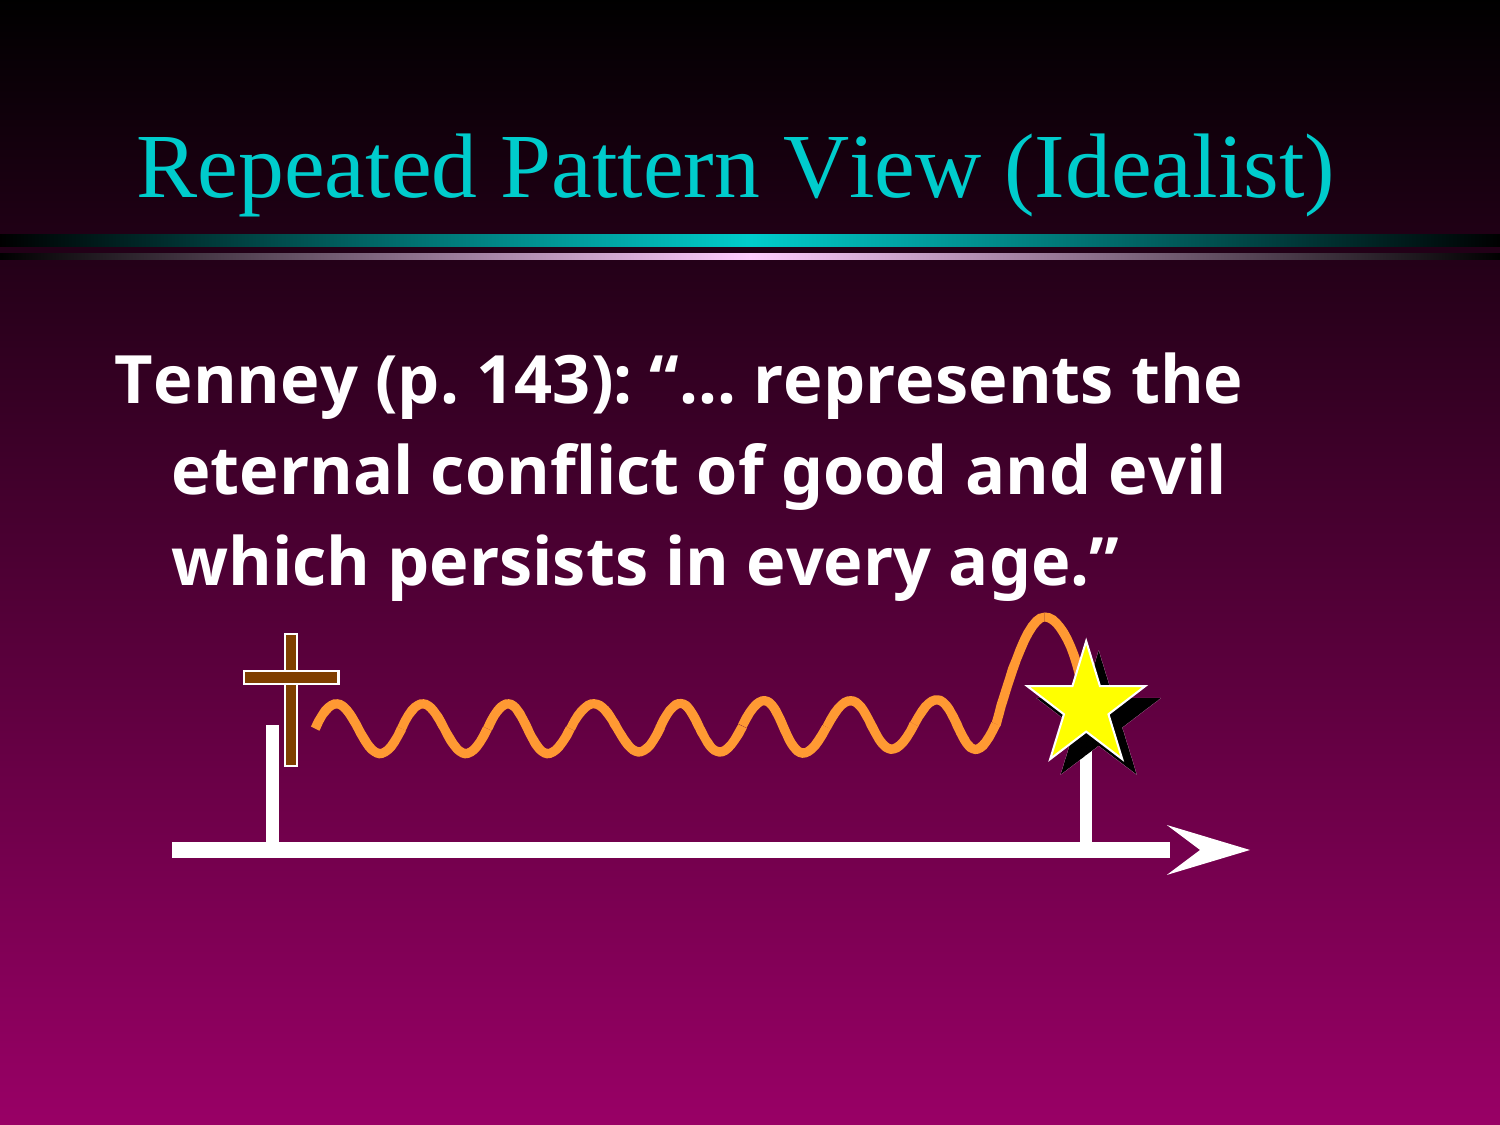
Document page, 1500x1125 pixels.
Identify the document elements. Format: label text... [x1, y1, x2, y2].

title Repeated Pattern View (Idealist) [26, 37, 1448, 225]
text_box [310, 612, 1146, 760]
text_box [243, 633, 339, 767]
list Tenney (p. 143): “… represents the eternal conflict of good and evil which persists in every age.” [99, 324, 1388, 613]
